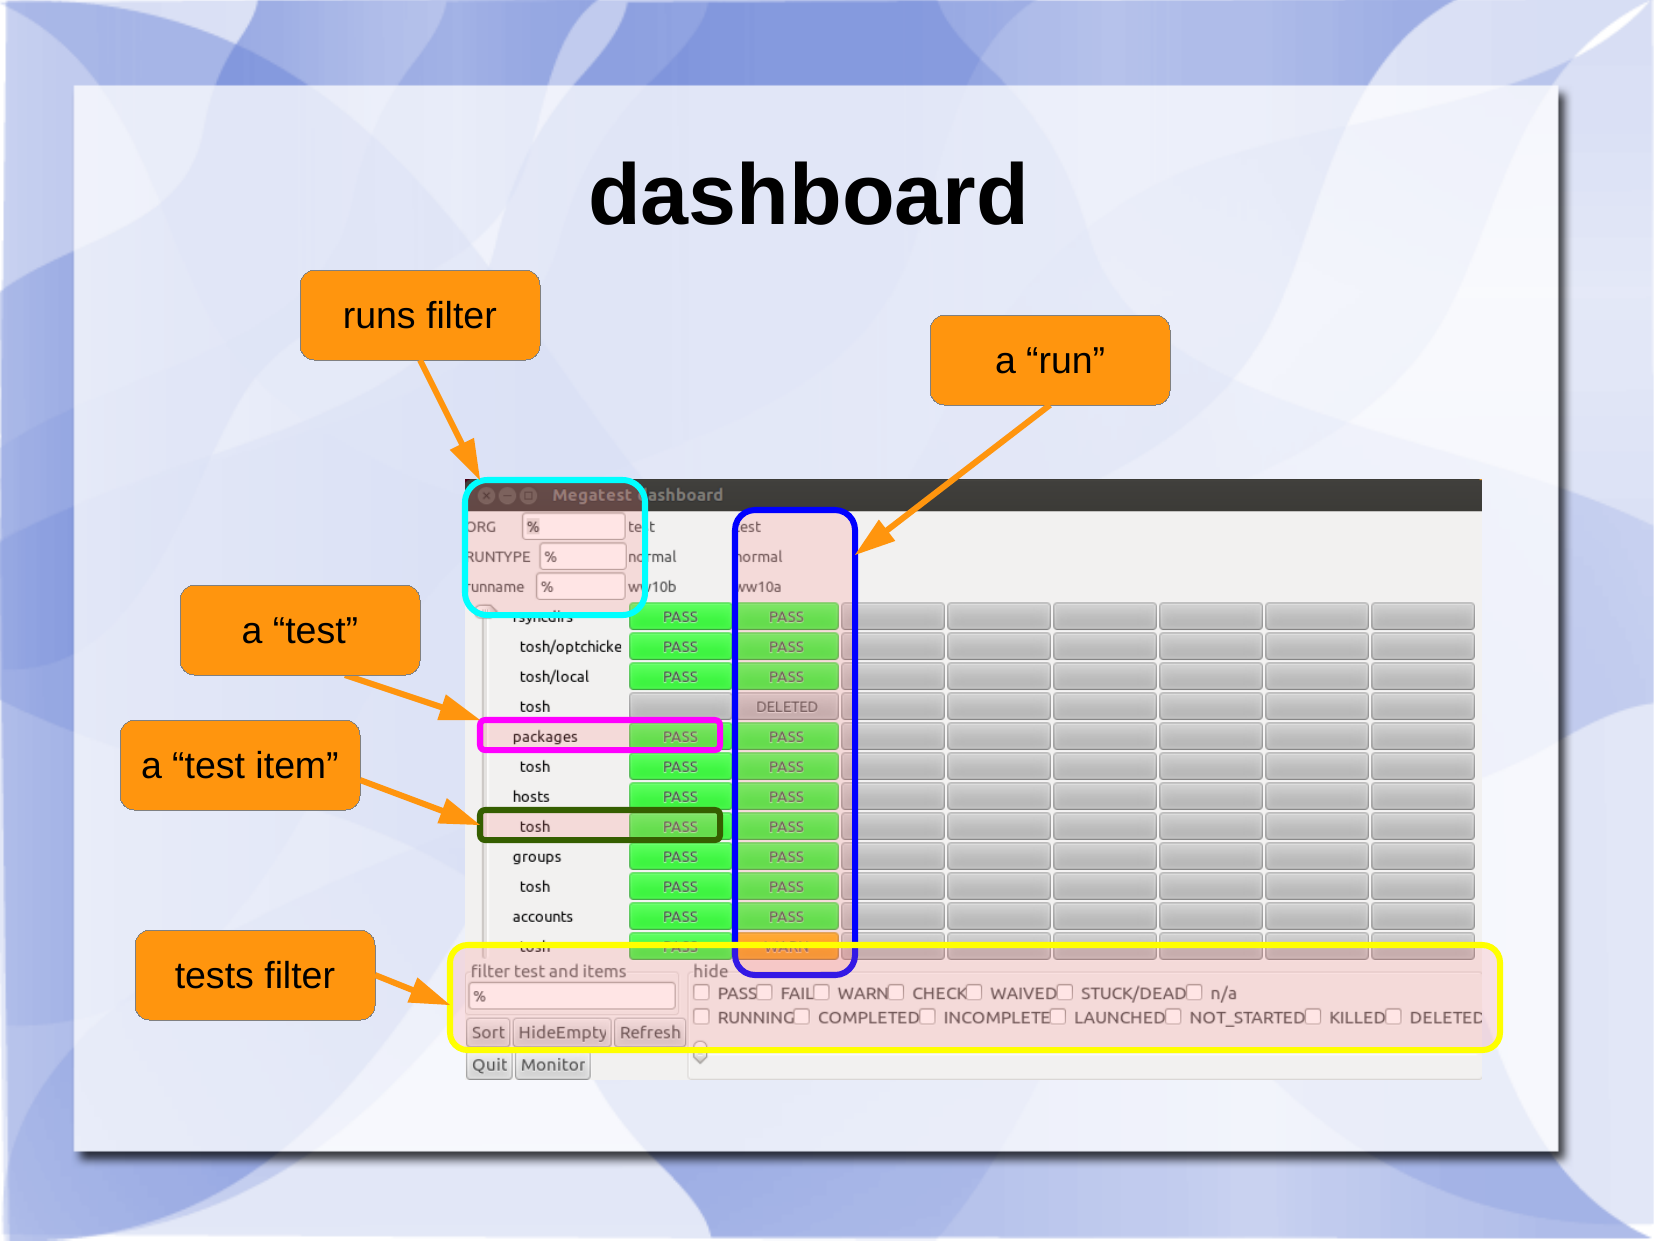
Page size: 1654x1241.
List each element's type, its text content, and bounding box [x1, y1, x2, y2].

text_box tests filter [135, 930, 376, 1021]
text_box [480, 720, 721, 751]
text_box [480, 810, 721, 841]
text_box [465, 480, 646, 616]
text_box a “test item” [120, 720, 361, 811]
text_box a “test” [180, 585, 421, 676]
text_box a “run” [930, 315, 1171, 406]
text_box runs filter [300, 270, 541, 361]
picture [0, 0, 1654, 1241]
title dashboard [82, 90, 1536, 298]
text_box [450, 510, 1501, 1051]
